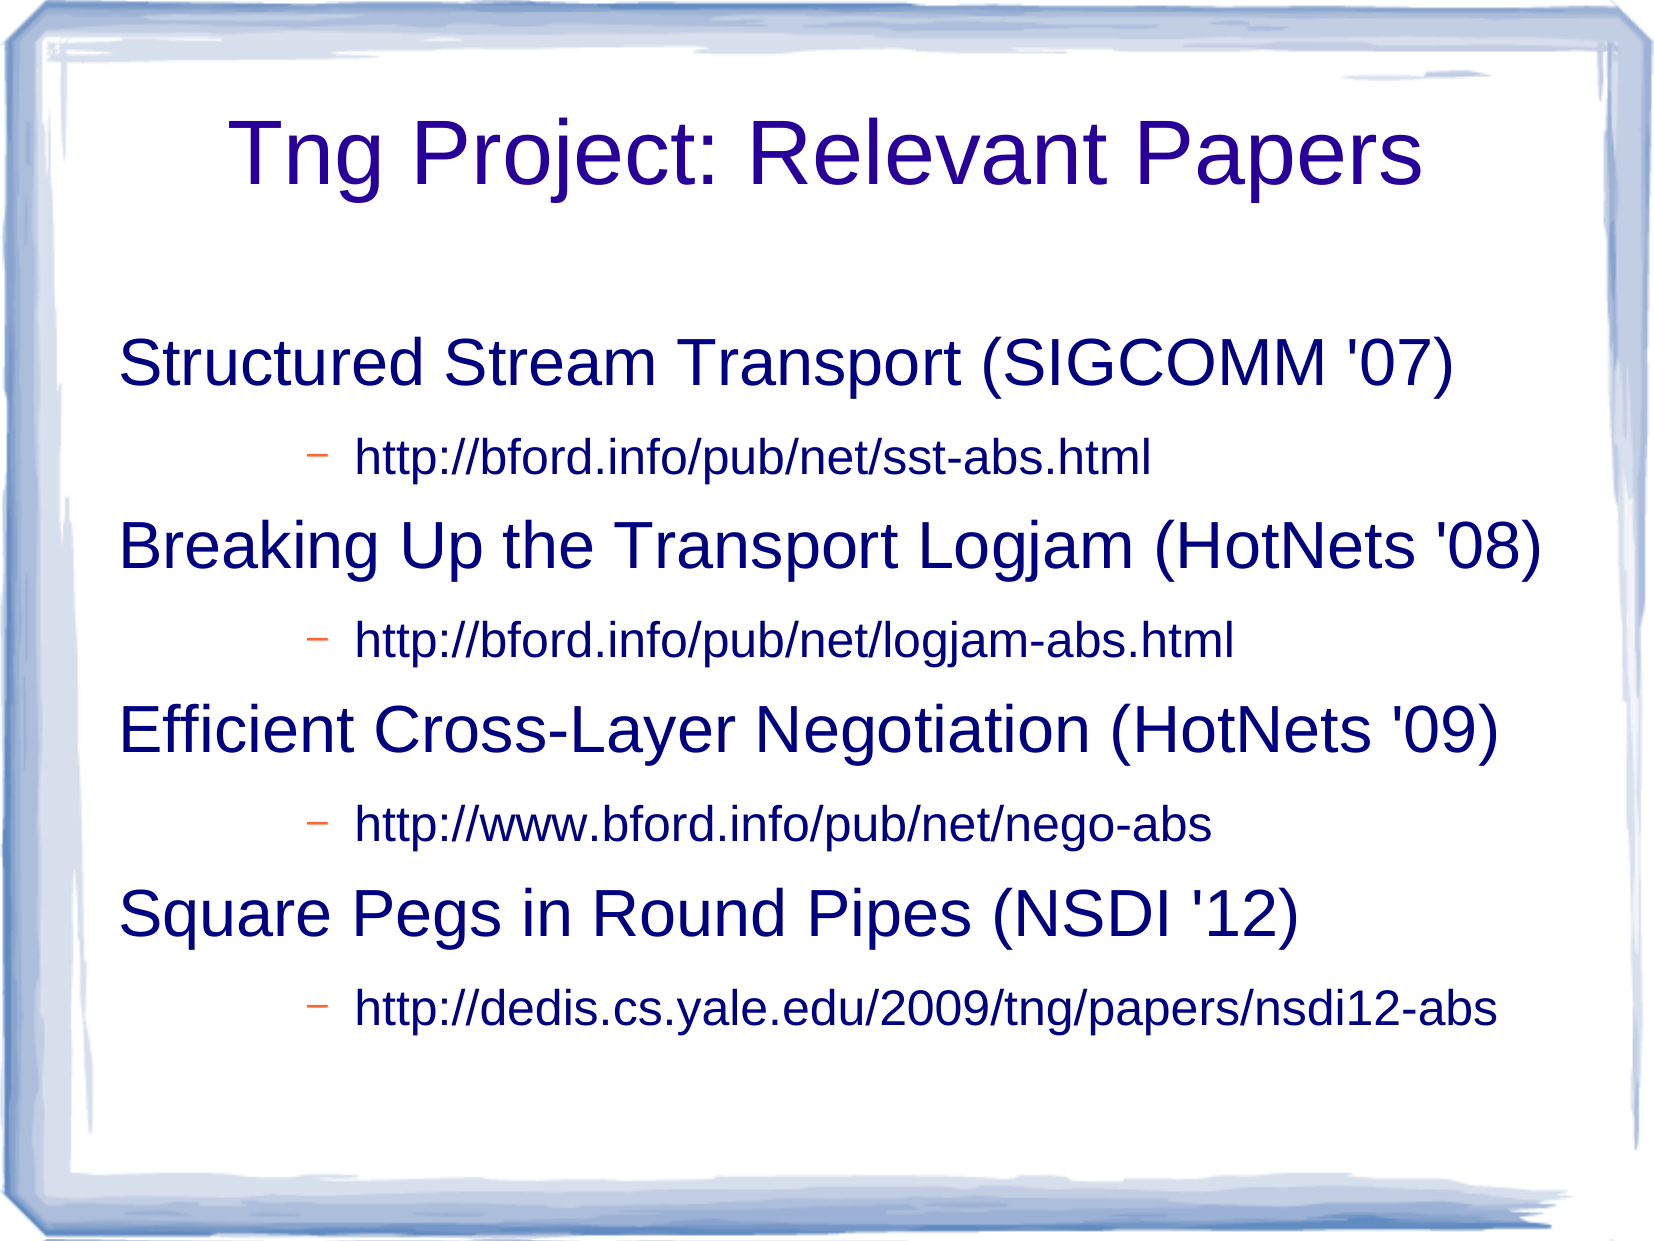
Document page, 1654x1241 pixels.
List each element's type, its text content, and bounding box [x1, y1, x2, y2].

list Structured Stream Transport (SIGCOMM '07) http://bford.info/pub/net/sst-abs.html Breaking Up the Transport Logjam (HotNets '08) http://bford.info/pub/net/logjam-abs.html Efficient Cross-Layer Negotiation (HotNets '09) http://www.bford.info/pub/net/nego-abs Square Pegs in Round Pipes (NSDI '12) http://dedis.cs.yale.edu/2009/tng/papers/nsdi12-abs [118, 324, 1571, 1035]
picture [0, 0, 1654, 1241]
title Tng Project: Relevant Papers [82, 49, 1571, 257]
